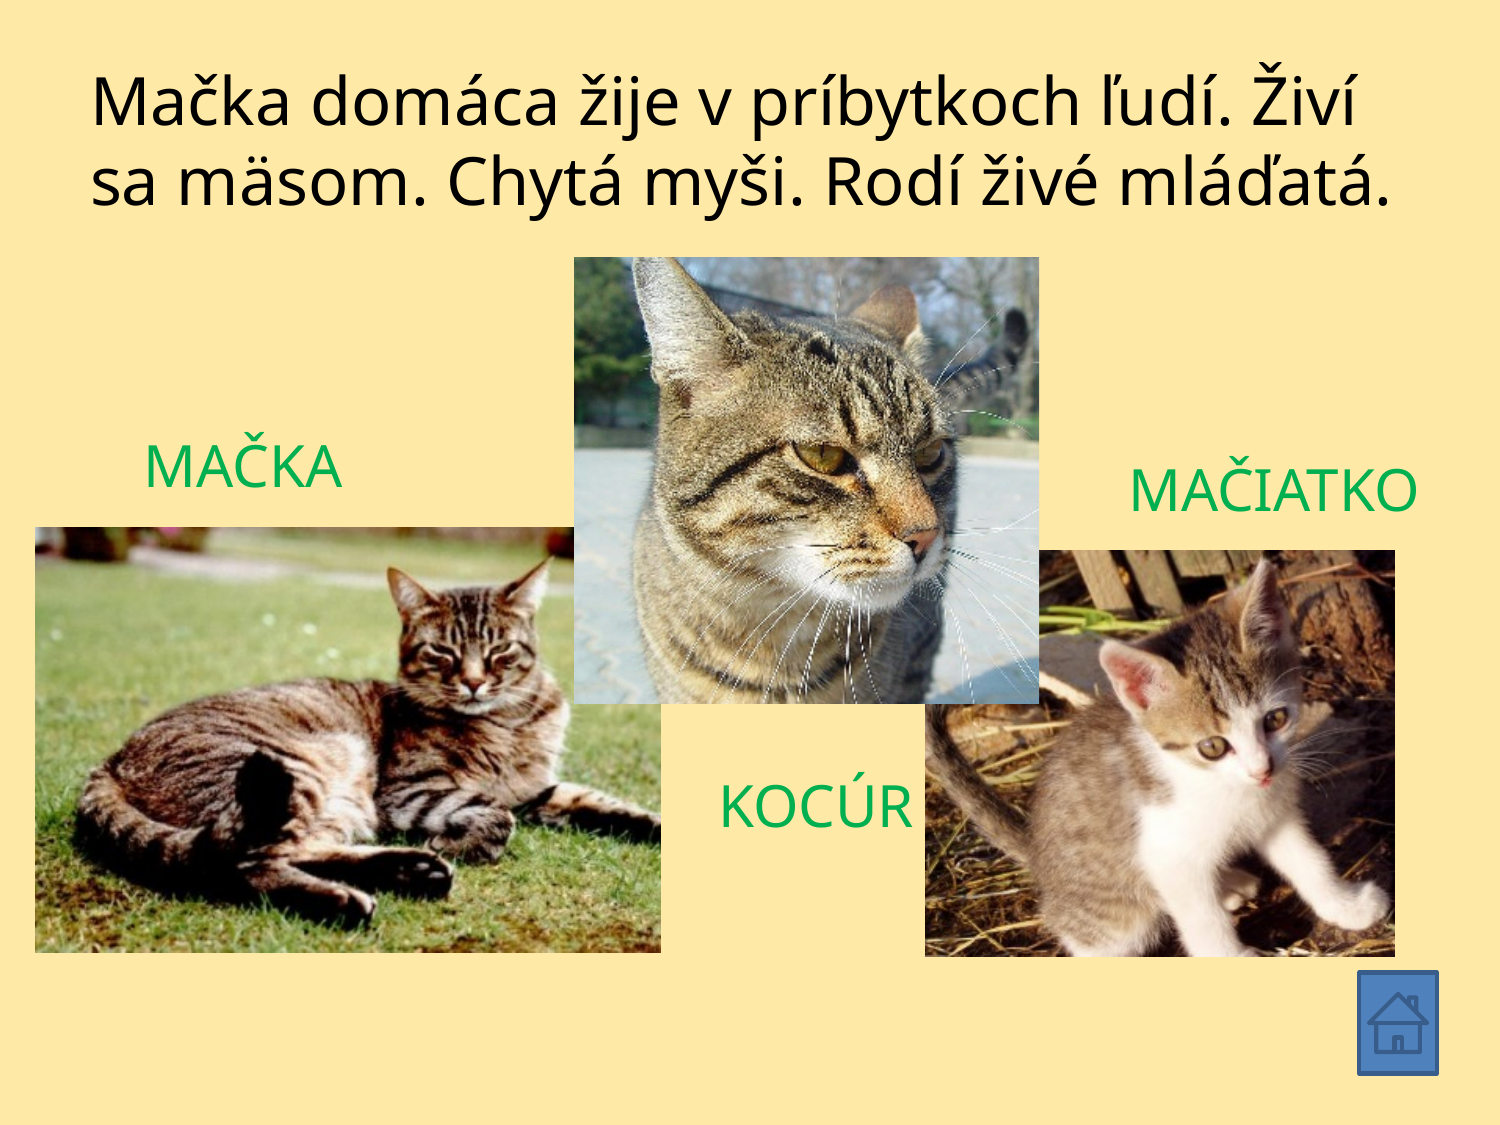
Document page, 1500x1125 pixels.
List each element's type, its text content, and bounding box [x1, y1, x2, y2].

text_box MAČKA [128, 421, 370, 508]
picture [35, 257, 1395, 958]
text_box [1359, 972, 1437, 1074]
text_box MAČIATKO [1113, 445, 1473, 532]
text_box KOCÚR [703, 761, 933, 848]
title Mačka domáca žije v príbytkoch ľudí. Živí sa mäsom. Chytá myši. Rodí živé mláďatá. [75, 45, 1426, 233]
